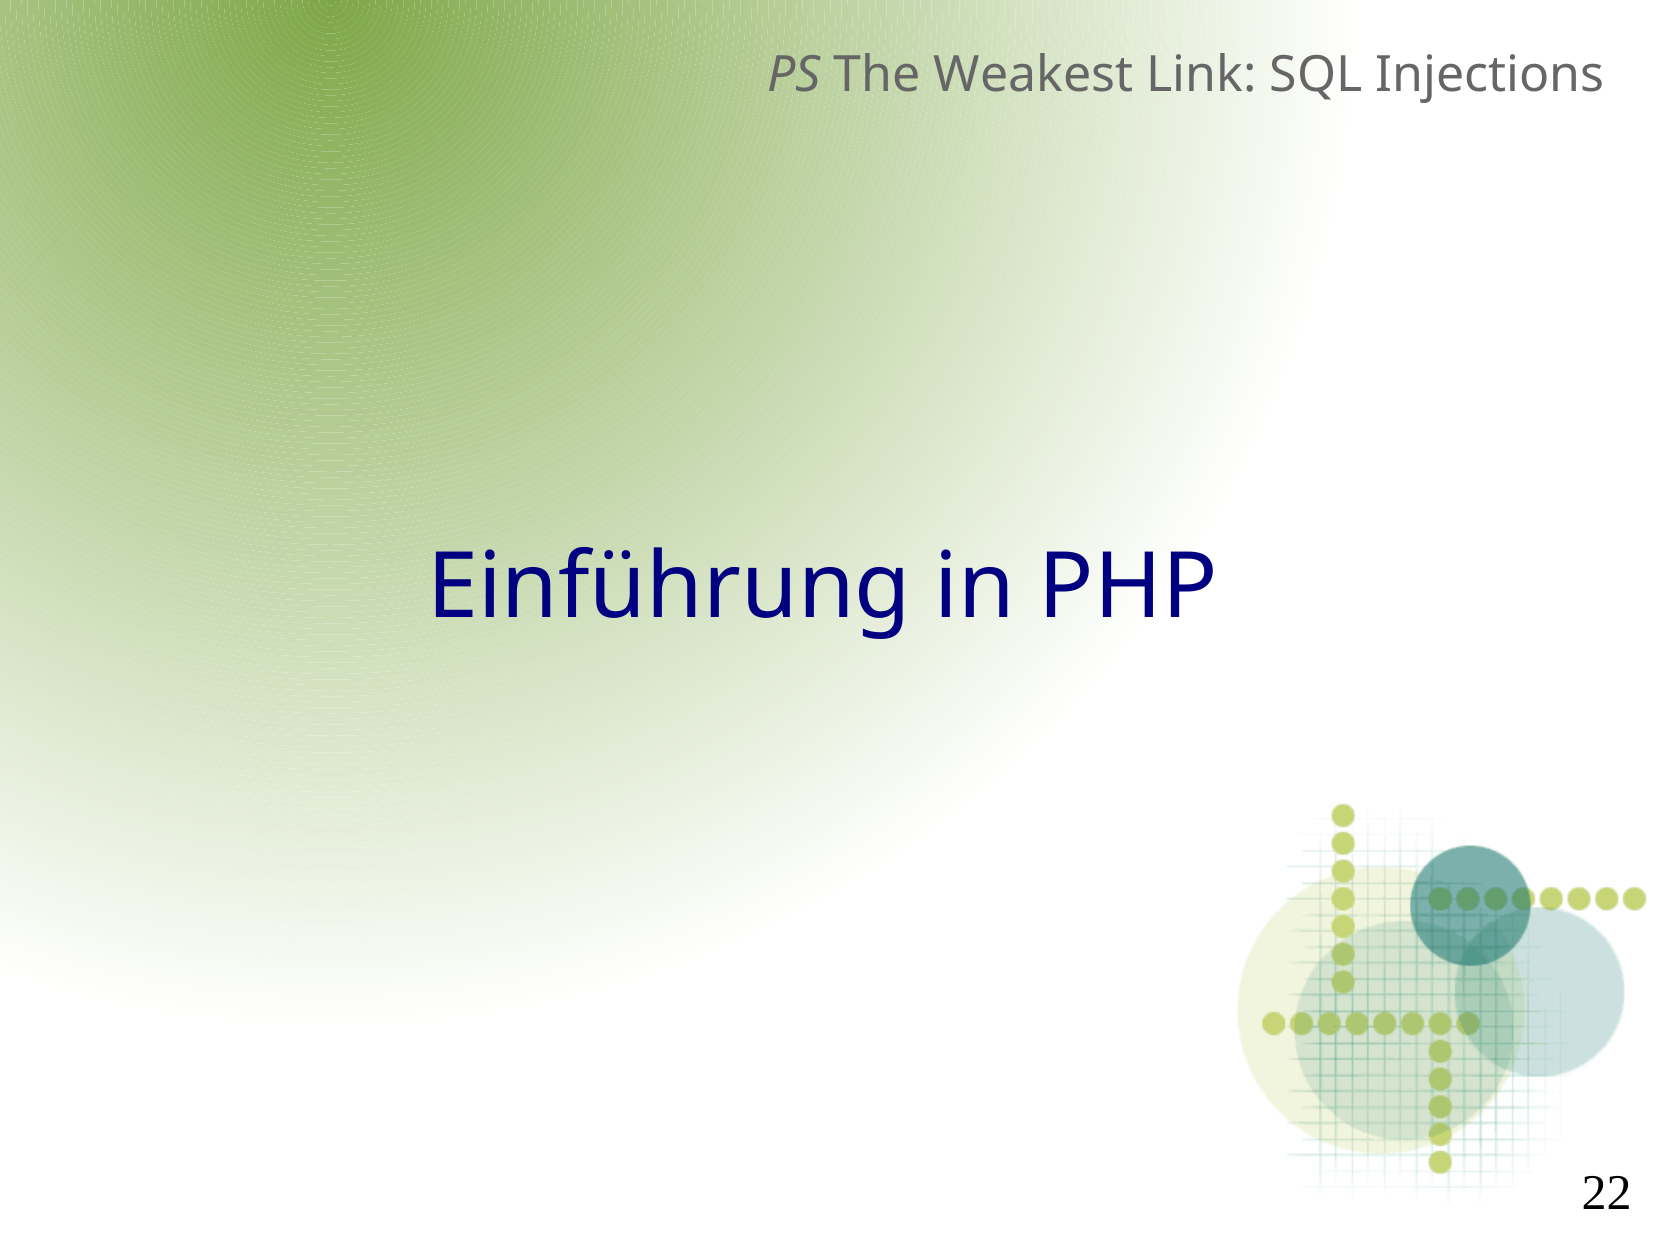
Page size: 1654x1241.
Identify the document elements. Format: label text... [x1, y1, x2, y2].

title Einführung in PHP [117, 478, 1530, 686]
picture [1224, 792, 1654, 1211]
